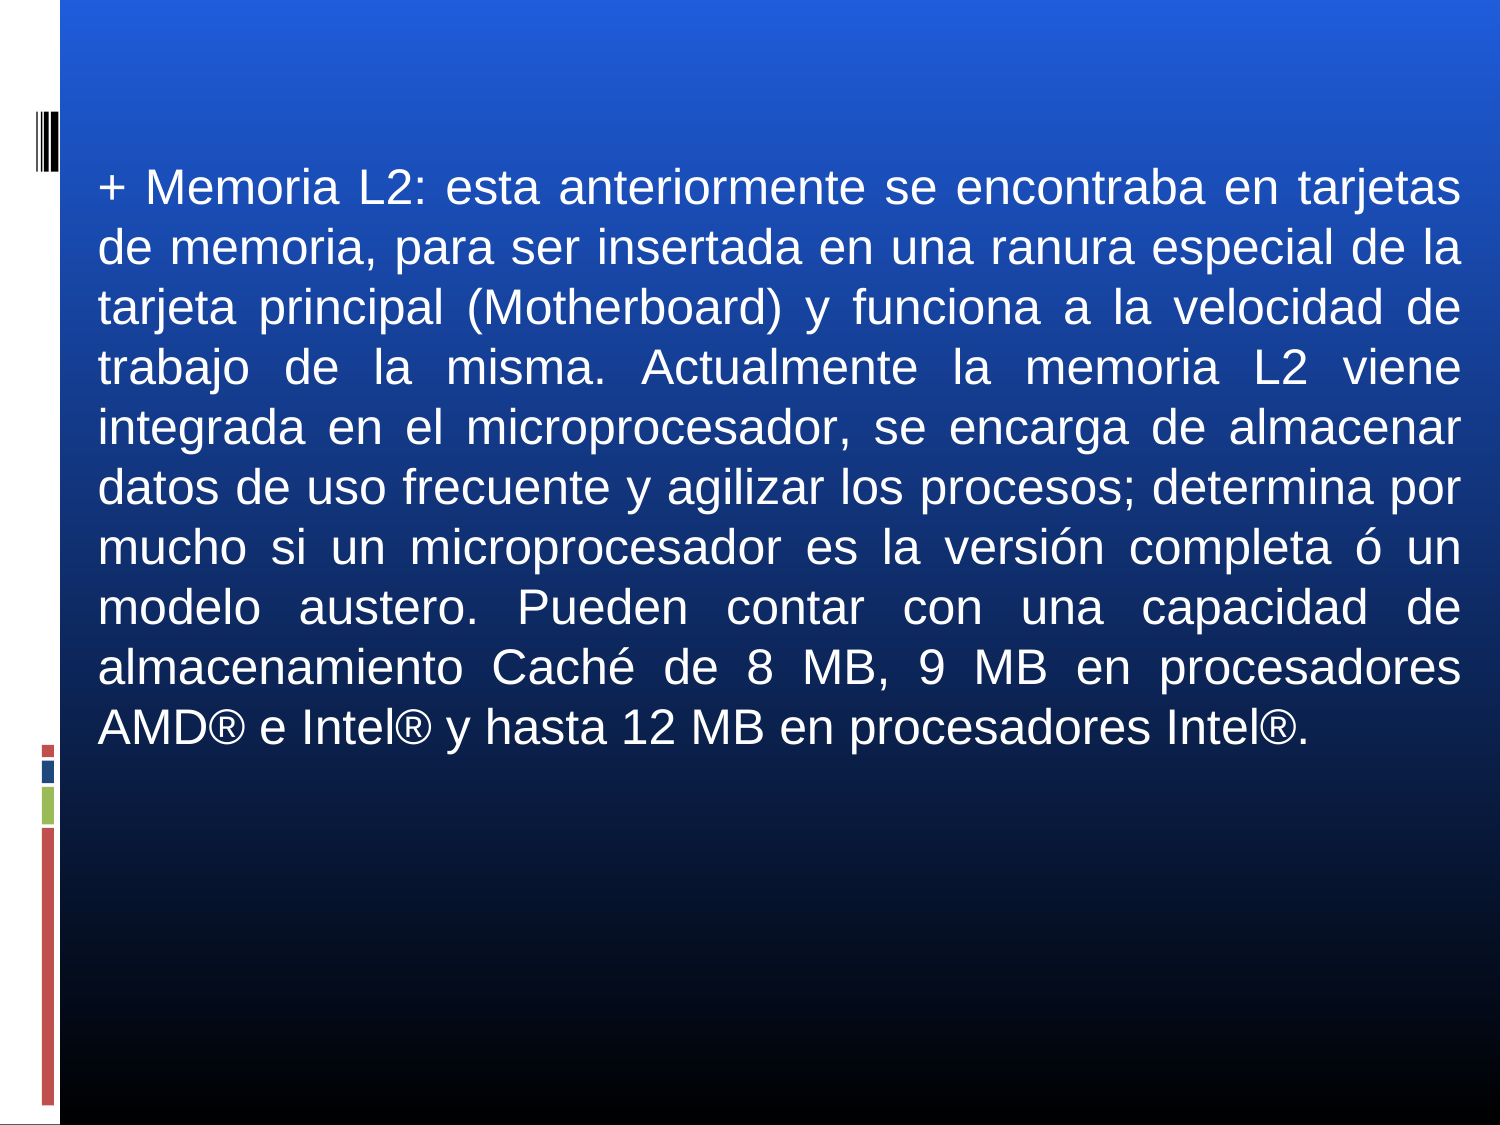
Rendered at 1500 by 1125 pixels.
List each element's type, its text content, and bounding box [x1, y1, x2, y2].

text_box + Memoria L2: esta anteriormente se encontraba en tarjetas de memoria, para ser insertada en una ranura especial de la tarjeta principal (Motherboard) y funciona a la velocidad de trabajo de la misma. Actualmente la memoria L2 viene integrada en el microprocesador, se encarga de almacenar datos de uso frecuente y agilizar los procesos; determina por mucho si un microprocesador es la versión completa ó un modelo austero. Pueden contar con una capacidad de almacenamiento Caché de 8 MB, 9 MB en procesadores AMD® e Intel® y hasta 12 MB en procesadores Intel®. [82, 146, 1500, 969]
